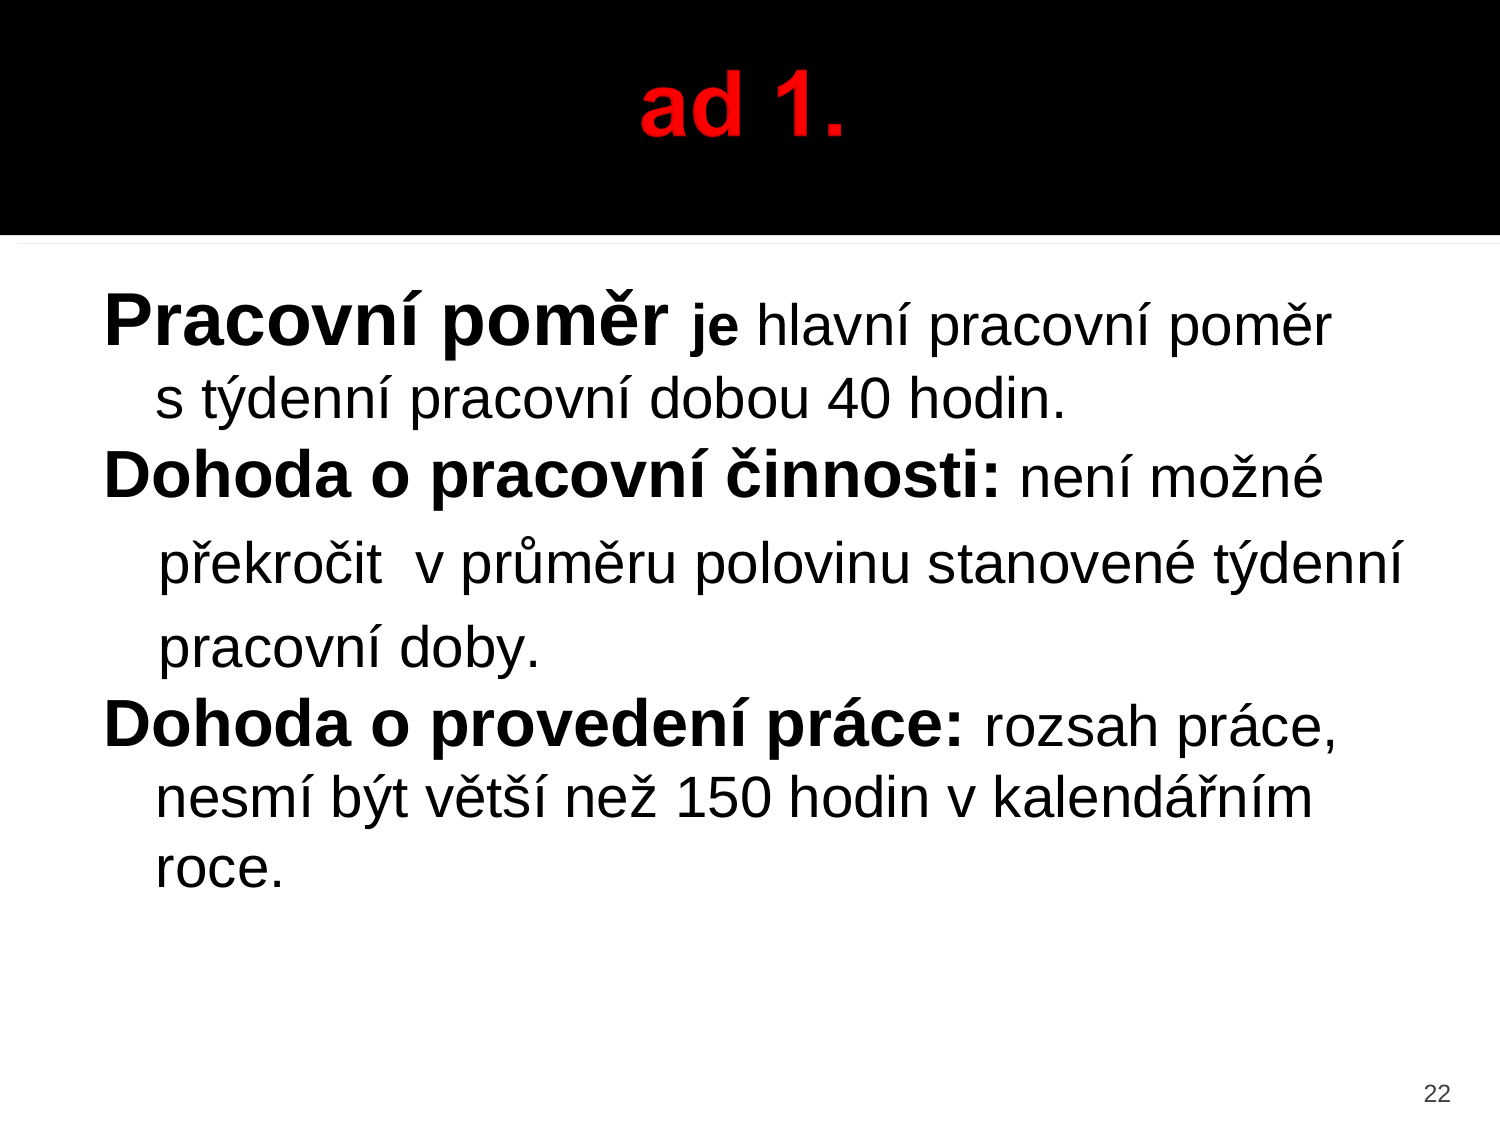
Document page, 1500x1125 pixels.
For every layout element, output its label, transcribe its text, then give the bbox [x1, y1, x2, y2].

text_box <číslo> [1345, 1062, 1467, 1108]
text_box [64, 0, 1416, 207]
list Pracovní poměr je hlavní pracovní poměr s týdenní pracovní dobou 40 hodin. Dohoda o pracovní činnosti: není možné překročit v průměru polovinu stanovené týdenní pracovní doby. Dohoda o provedení práce: rozsah práce, nesmí být větší než 150 hodin v kalendářním roce. [75, 255, 1426, 1012]
